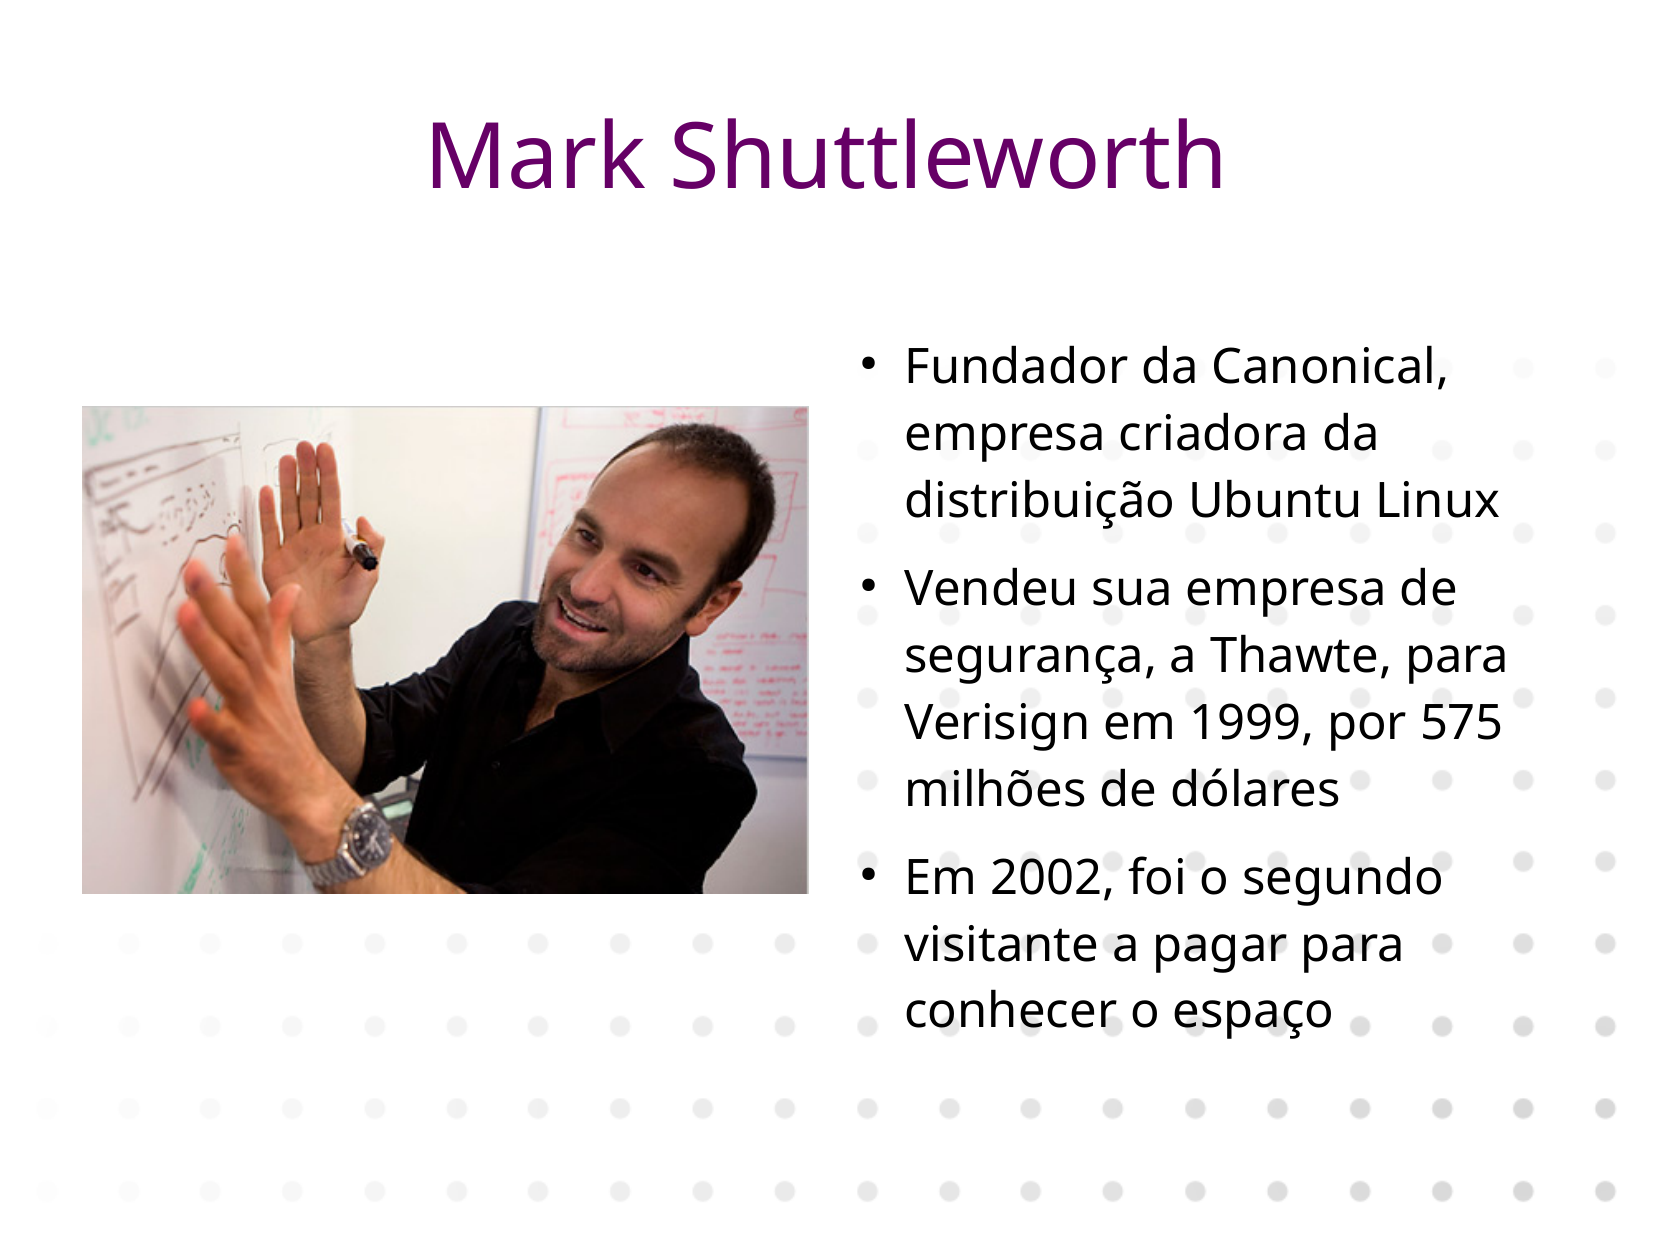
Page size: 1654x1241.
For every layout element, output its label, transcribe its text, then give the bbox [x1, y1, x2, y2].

title Mark Shuttleworth [82, 49, 1571, 257]
picture [0, 0, 1654, 1241]
list Fundador da Canonical, empresa criadora da distribuição Ubuntu Linux Vendeu sua empresa de segurança, a Thawte, para Verisign em 1999, por 575 milhões de dólares Em 2002, foi o segundo visitante a pagar para conhecer o espaço [845, 331, 1572, 1051]
